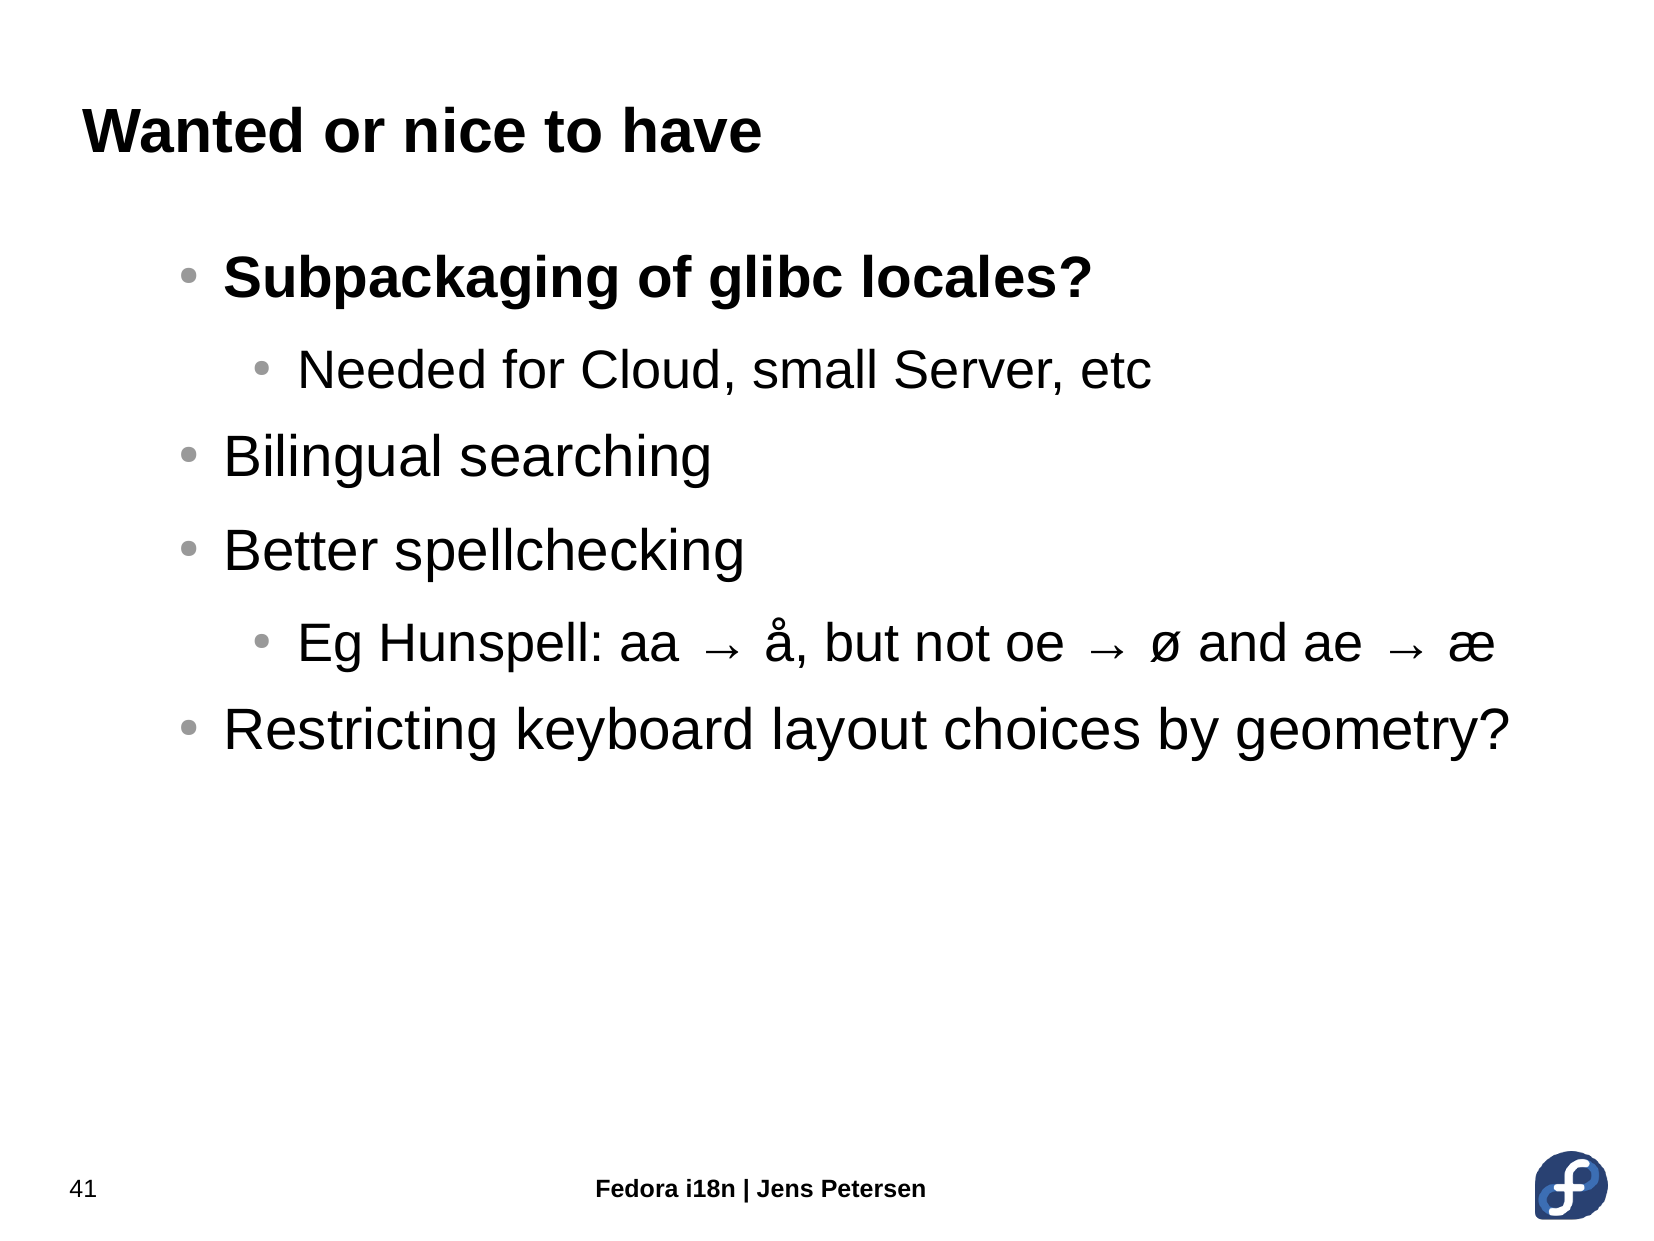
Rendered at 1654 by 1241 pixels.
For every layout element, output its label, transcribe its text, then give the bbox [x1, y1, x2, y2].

list Subpackaging of glibc locales? Needed for Cloud, small Server, etc Bilingual searching Better spellchecking Eg Hunspell: aa → å, but not oe → ø and ae → æ Restricting keyboard layout choices by geometry? [86, 244, 1576, 1039]
title Wanted or nice to have [82, 37, 1571, 226]
picture [1529, 1146, 1613, 1224]
